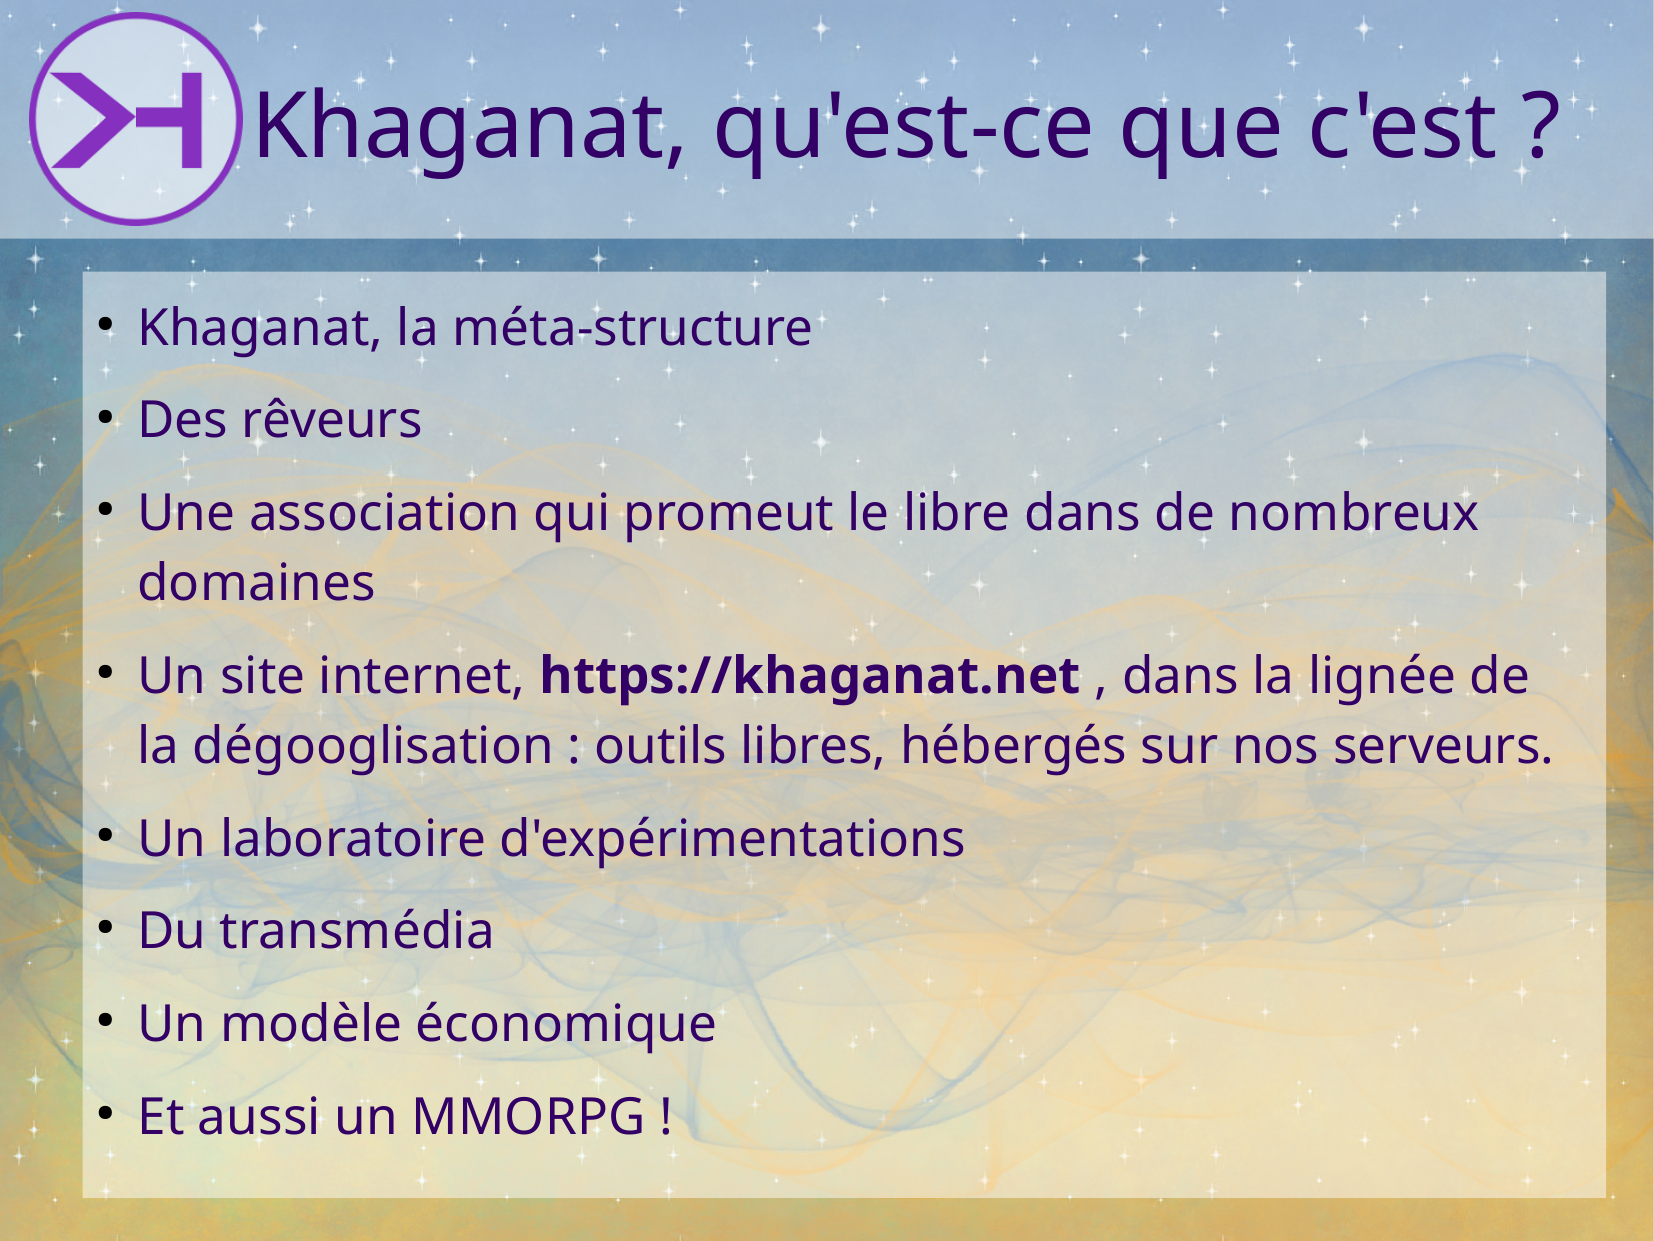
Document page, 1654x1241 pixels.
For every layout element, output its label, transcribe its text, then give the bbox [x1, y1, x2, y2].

picture [29, 12, 243, 226]
title Khaganat, qu'est-ce que c'est ? [242, 18, 1571, 226]
list Khaganat, la méta-structure Des rêveurs Une association qui promeut le libre dans de nombreux domaines Un site internet, https://khaganat.net , dans la lignée de la dégooglisation : outils libres, hébergés sur nos serveurs. Un laboratoire d'expérimentations Du transmédia Un modèle économique Et aussi un MMORPG ! [82, 290, 1571, 1193]
picture [0, 239, 1654, 1241]
